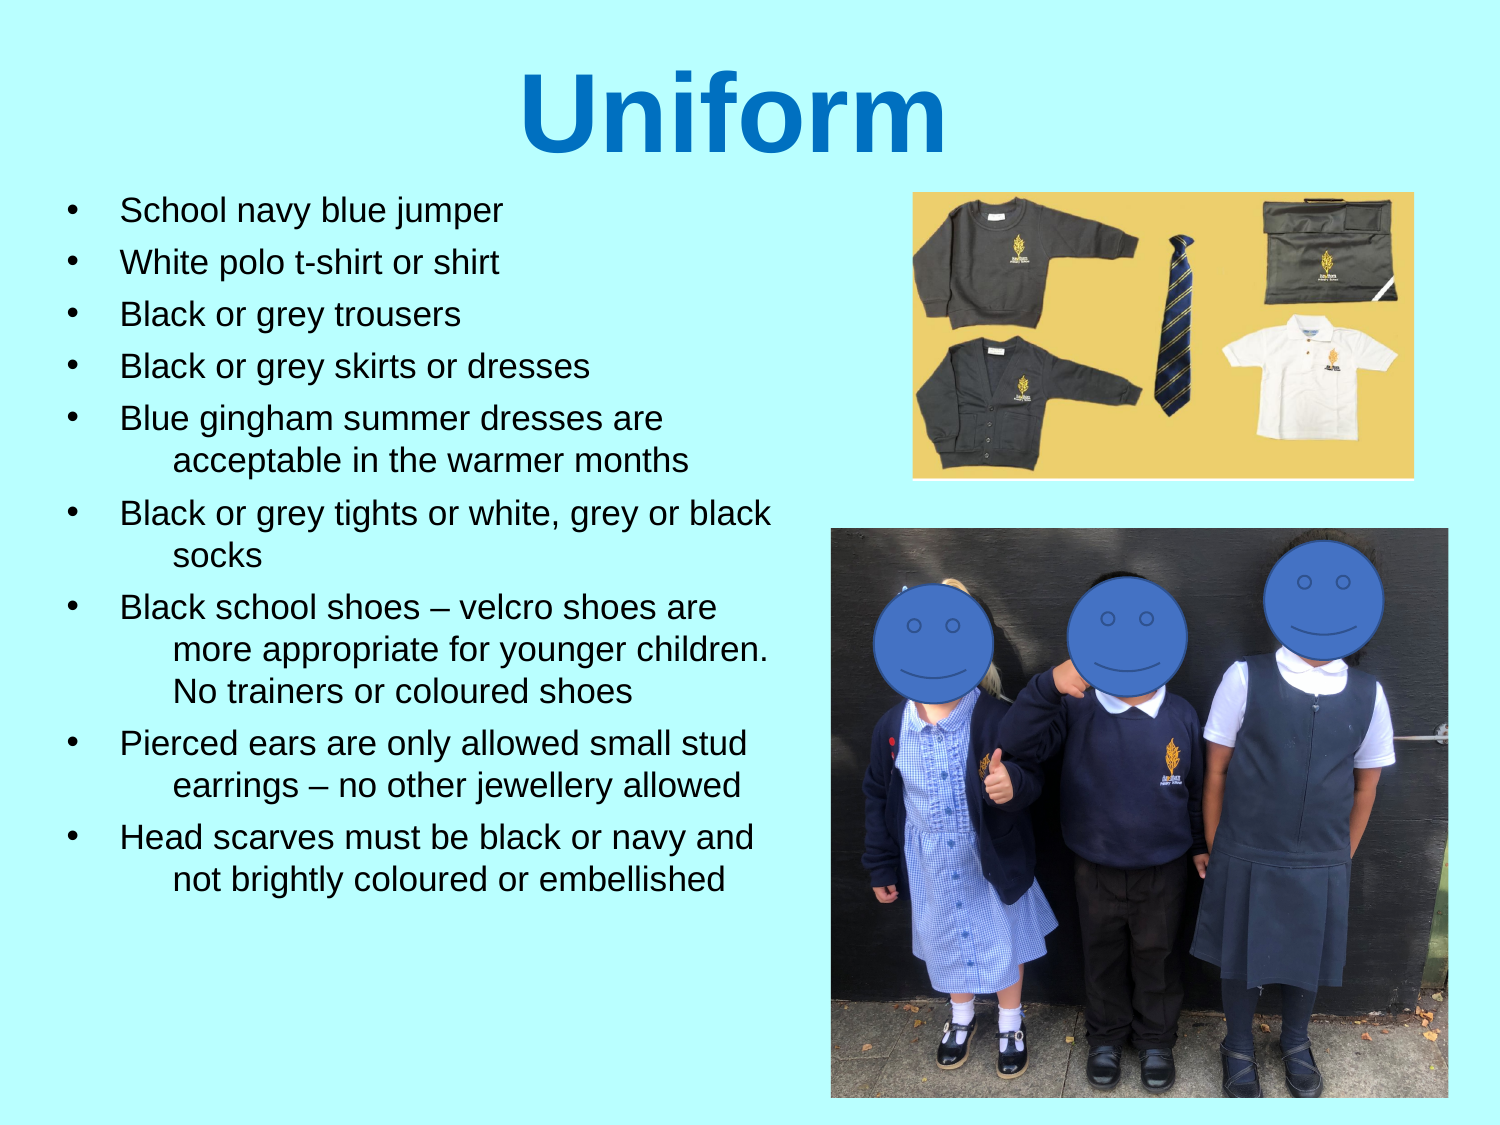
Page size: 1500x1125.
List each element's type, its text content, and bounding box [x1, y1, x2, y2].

picture [912, 192, 1415, 481]
list School navy blue jumper White polo t-shirt or shirt Black or grey trousers Black or grey skirts or dresses Blue gingham summer dresses are acceptable in the warmer months Black or grey tights or white, grey or black socks Black school shoes – velcro shoes are more appropriate for younger children. No trainers or coloured shoes Pierced ears are only allowed small stud earrings – no other jewellery allowed Head scarves must be black or navy and not brightly coloured or embellished [51, 180, 797, 945]
picture [830, 528, 1449, 1098]
text_box [1067, 577, 1187, 697]
title Uniform [75, 21, 1426, 193]
text_box [873, 584, 994, 704]
text_box [1264, 540, 1384, 660]
